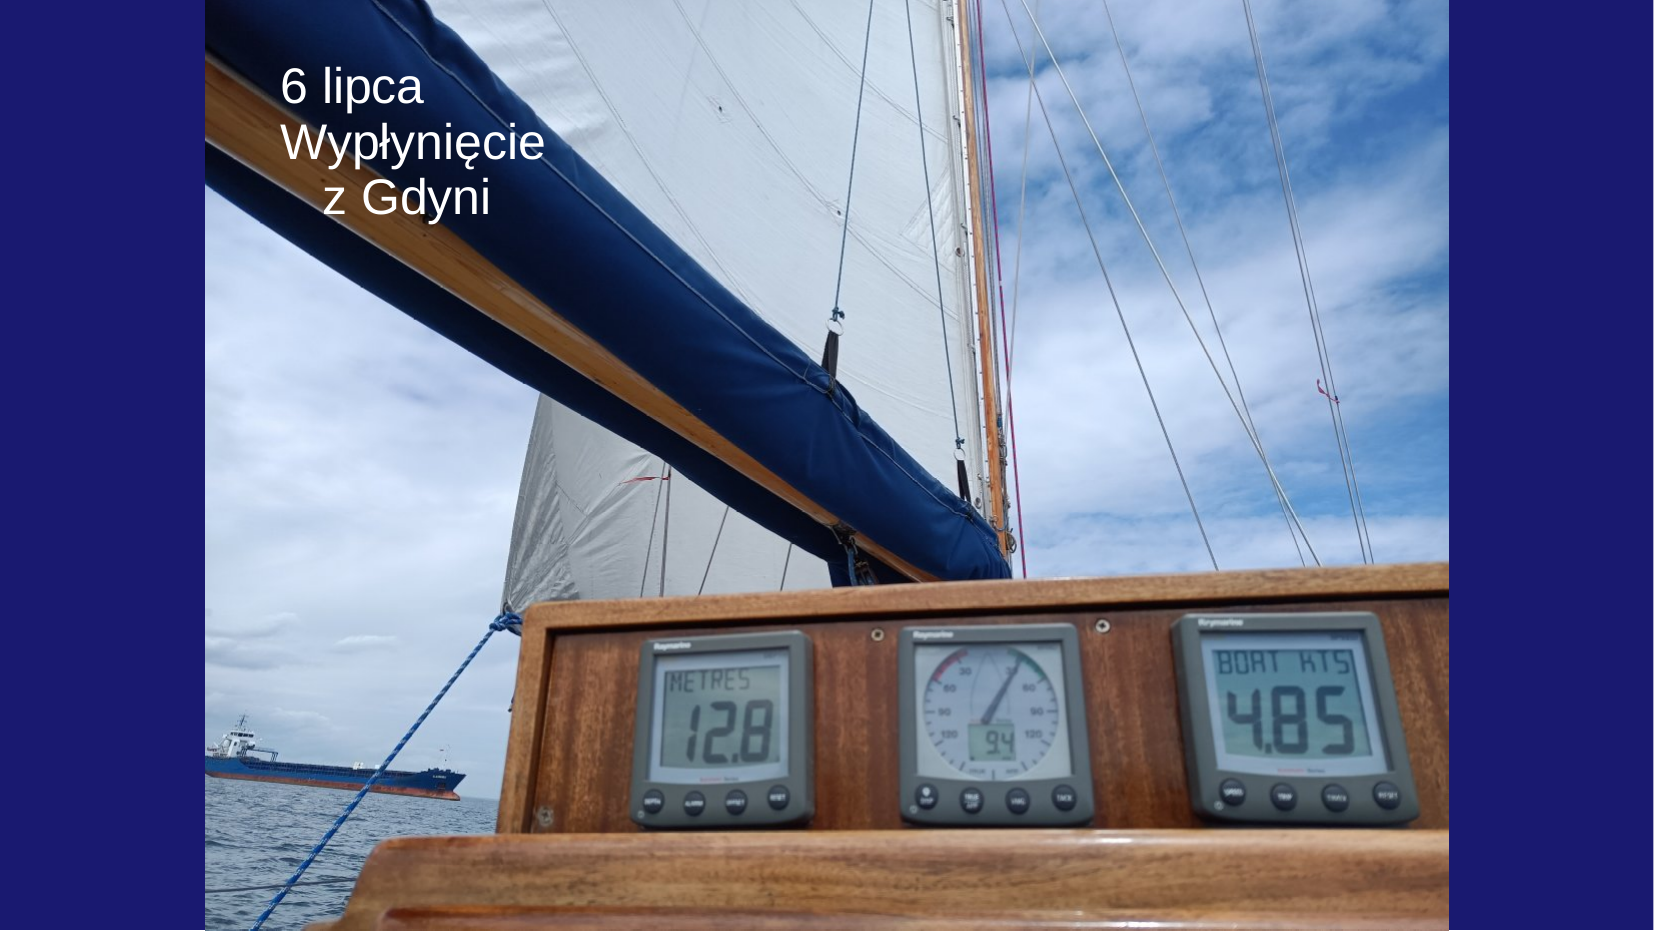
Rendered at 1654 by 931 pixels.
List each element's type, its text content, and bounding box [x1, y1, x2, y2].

text_box 6 lipca Wypłynięcie z Gdyni [265, 50, 722, 233]
picture [205, 0, 1449, 931]
